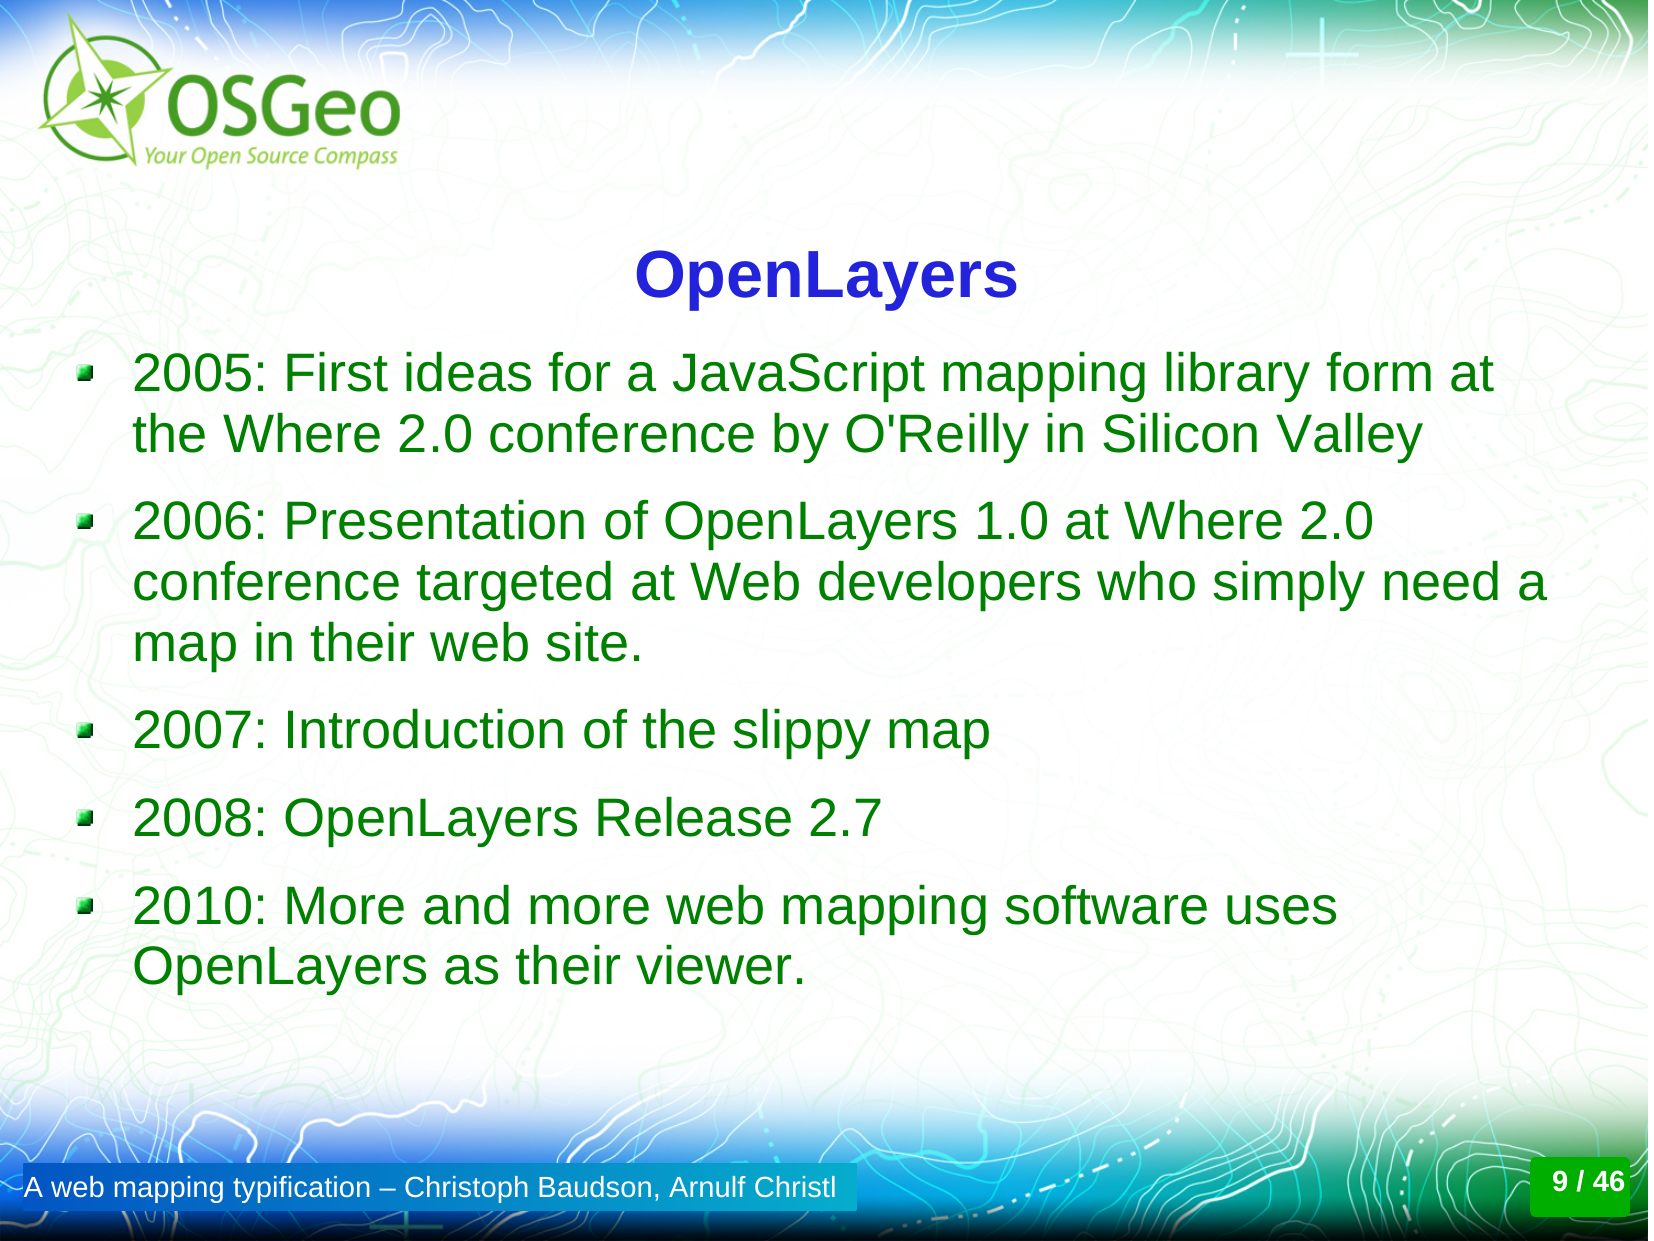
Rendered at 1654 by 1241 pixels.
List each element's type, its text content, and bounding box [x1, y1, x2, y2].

picture [0, 0, 1648, 1241]
title OpenLayers [82, 200, 1571, 349]
list 2005: First ideas for a JavaScript mapping library form at the Where 2.0 conference by O'Reilly in Silicon Valley 2006: Presentation of OpenLayers 1.0 at Where 2.0 conference targeted at Web developers who simply need a map in their web site. 2007: Introduction of the slippy map 2008: OpenLayers Release 2.7 2010: More and more web mapping software uses OpenLayers as their viewer. [76, 342, 1565, 1081]
